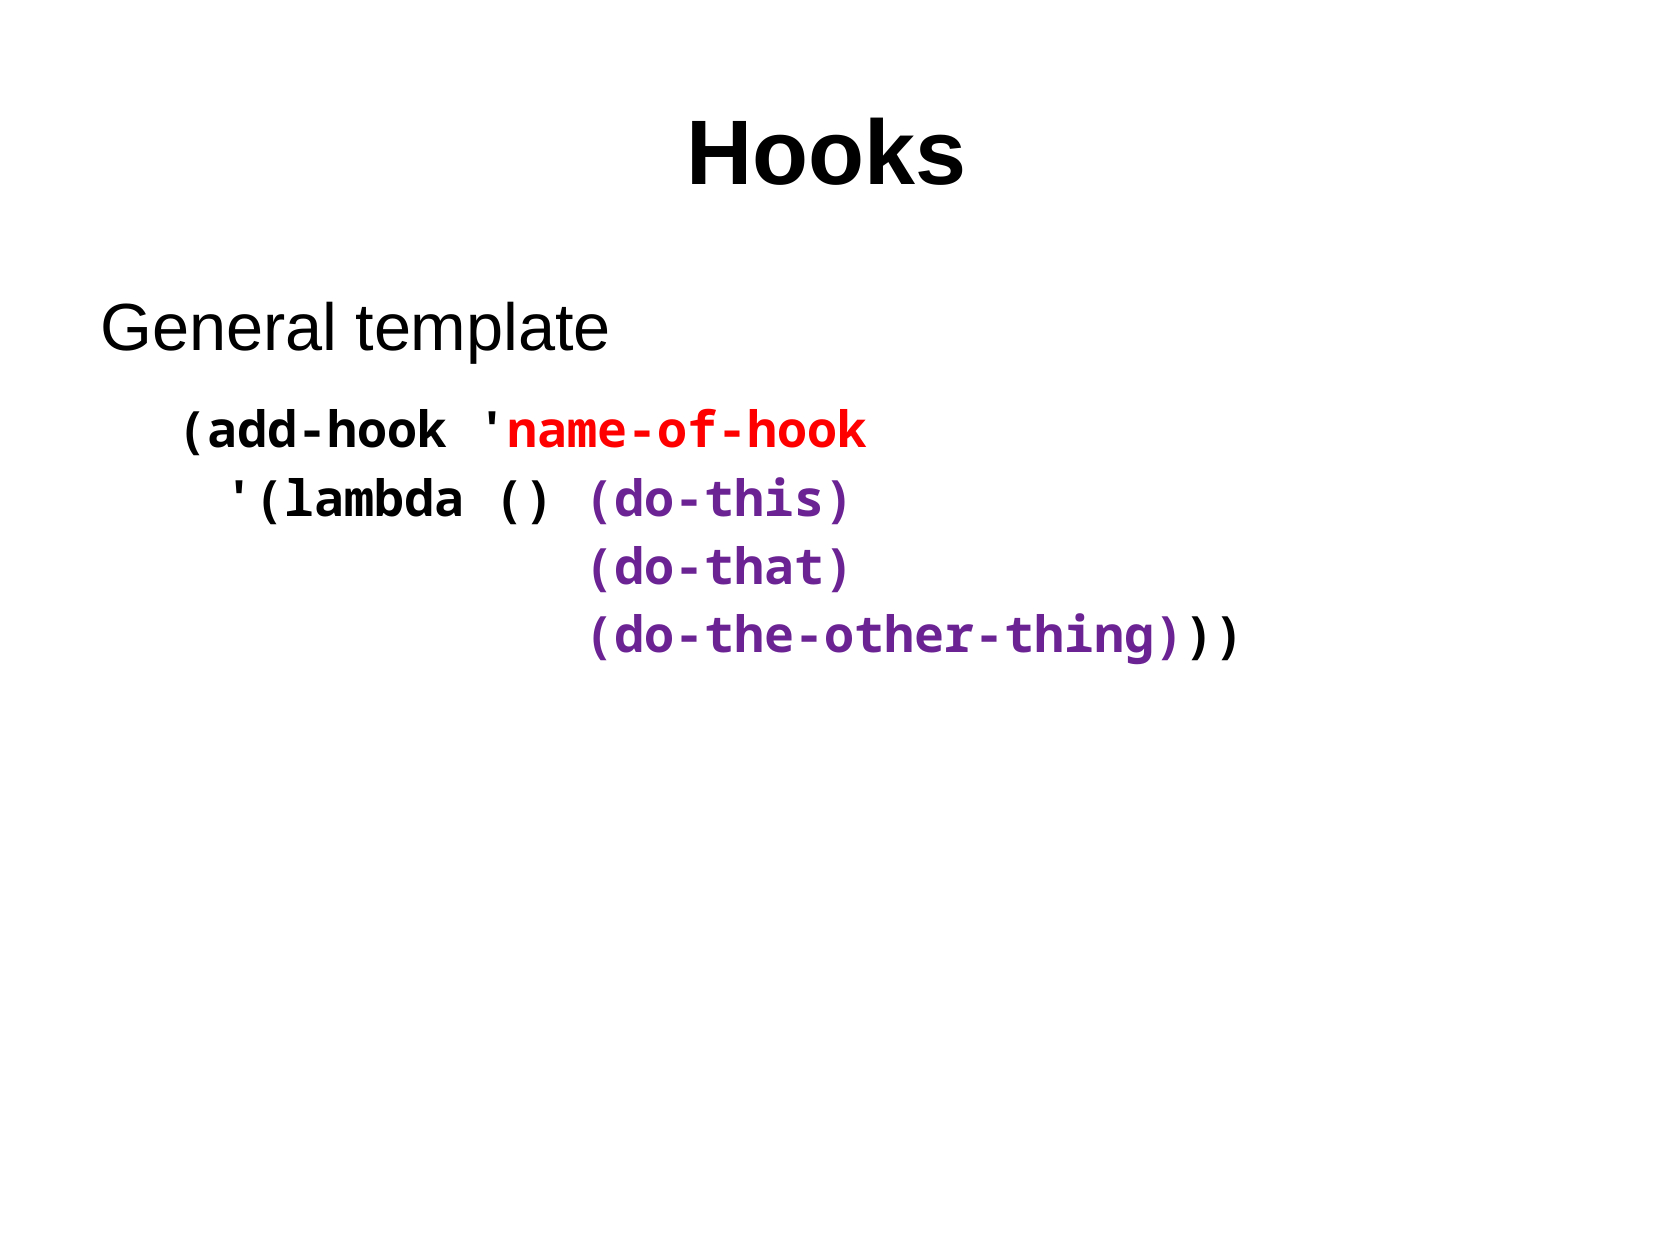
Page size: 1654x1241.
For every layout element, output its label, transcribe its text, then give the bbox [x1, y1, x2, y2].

list General template (add-hook 'name-of-hook '(lambda () (do-this) (do-that) (do-the-other-thing))) [82, 290, 1571, 1094]
title Hooks [82, 56, 1571, 250]
